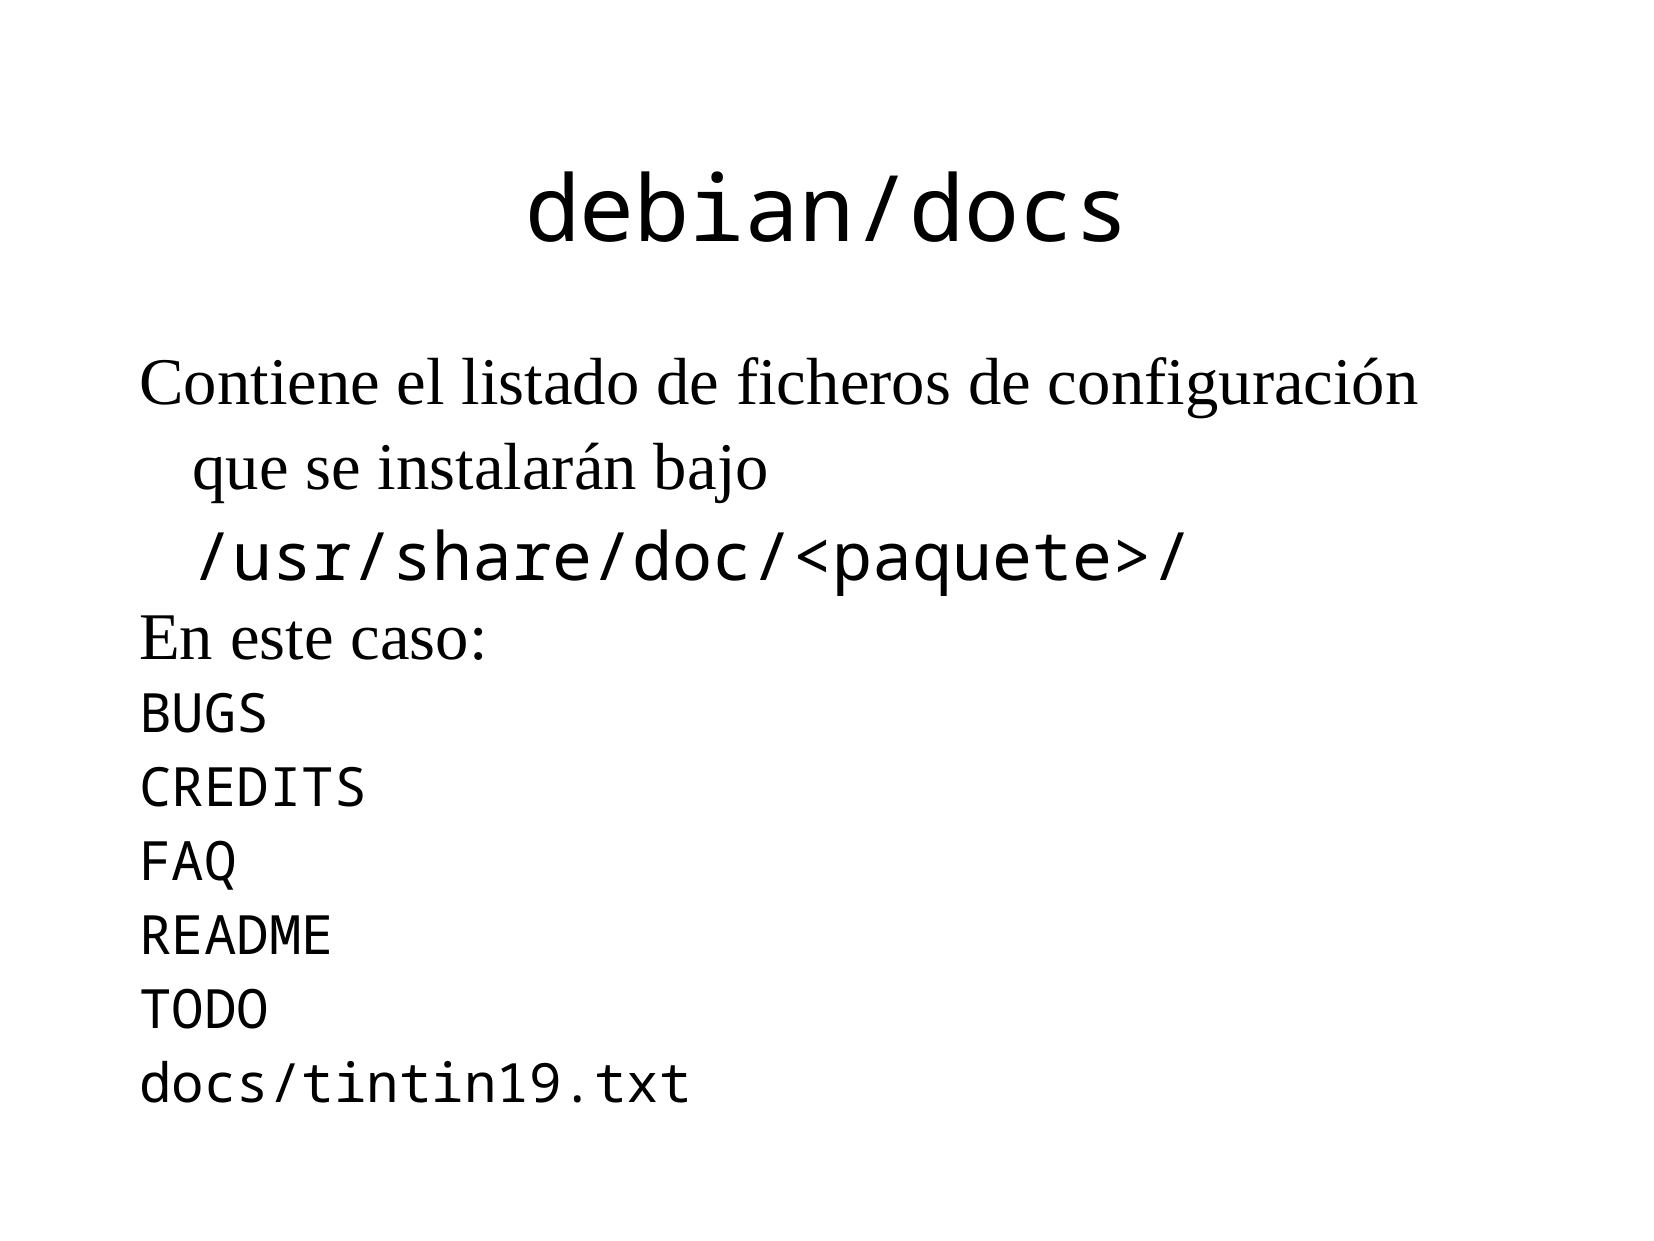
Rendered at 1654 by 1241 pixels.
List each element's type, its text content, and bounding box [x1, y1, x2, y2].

title debian/docs [121, 102, 1534, 311]
list Contiene el listado de ficheros de configuración que se instalarán bajo /usr/share/doc/<paquete>/ En este caso: BUGS CREDITS FAQ README TODO docs/tintin19.txt [121, 344, 1534, 1202]
